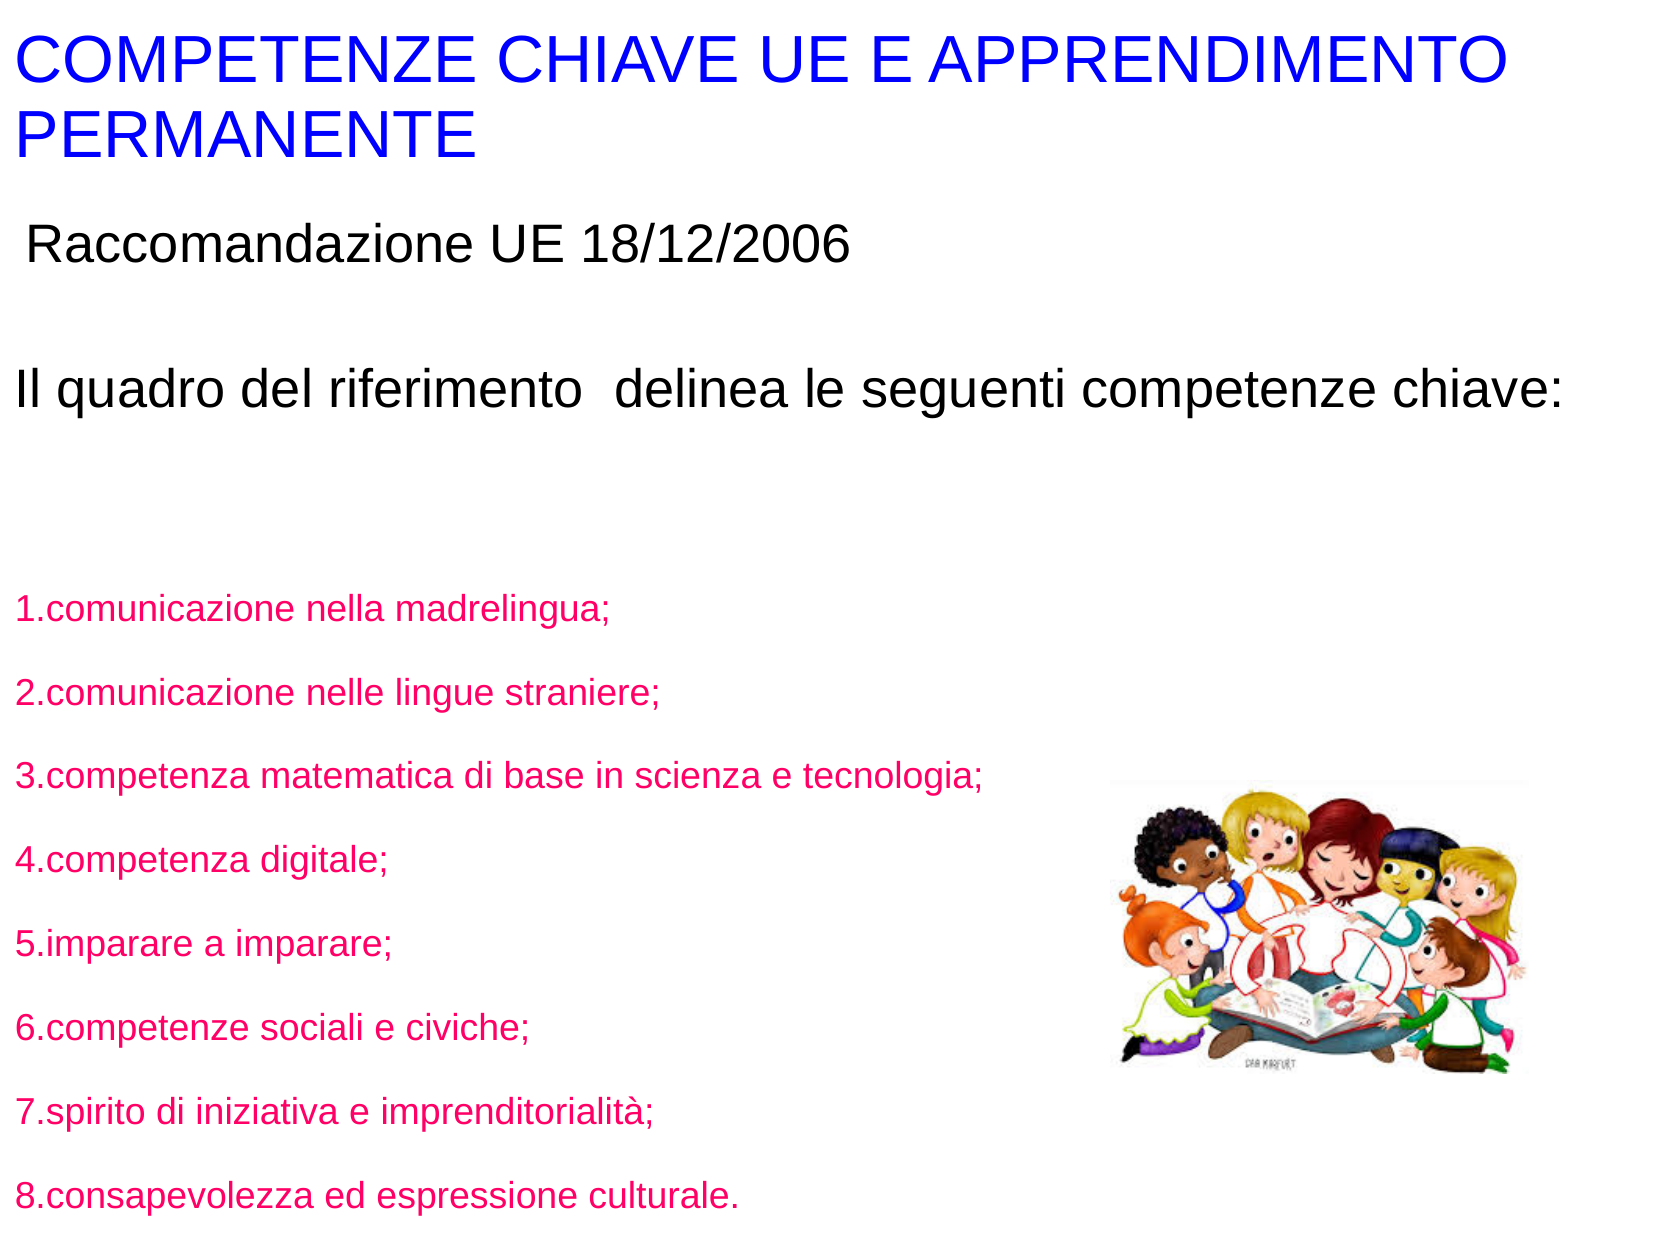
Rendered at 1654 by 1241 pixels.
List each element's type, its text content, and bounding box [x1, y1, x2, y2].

text_box COMPETENZE CHIAVE UE E APPRENDIMENTO PERMANENTE Raccomandazione UE 18/12/2006 Il quadro del riferimento delinea le seguenti competenze chiave: 1.comunicazione nella madrelingua; 2.comunicazione nelle lingue straniere; 3.competenza matematica di base in scienza e tecnologia; 4.competenza digitale; 5.imparare a imparare; 6.competenze sociali e civiche; 7.spirito di iniziativa e imprenditorialità; 8.consapevolezza ed espressione culturale. [0, 15, 1633, 1241]
picture [1110, 780, 1529, 1074]
